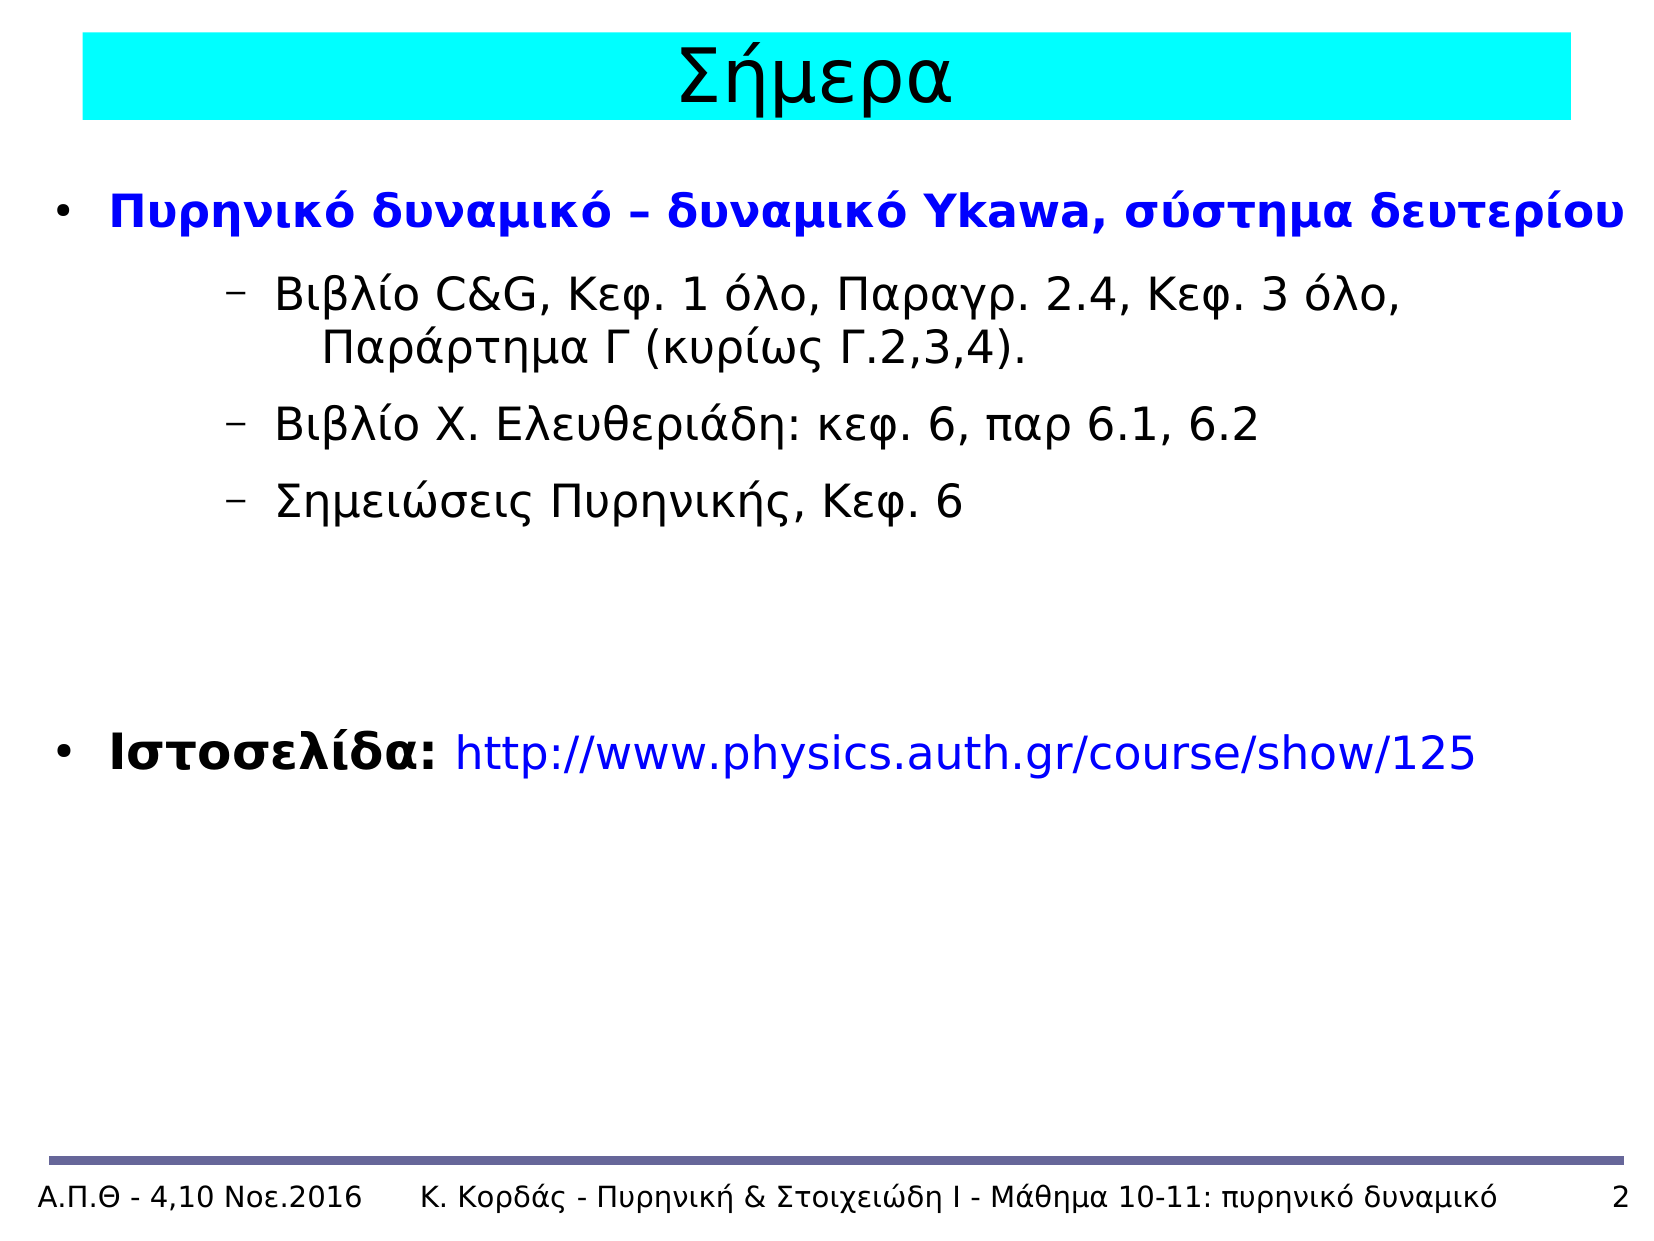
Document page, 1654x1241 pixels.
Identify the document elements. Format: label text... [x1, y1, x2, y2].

list Πυρηνικό δυναμικό – δυναμικό Ykawa, σύστημα δευτερίου Βιβλίο C&G, Κεφ. 1 όλο, Παραγρ. 2.4, Κεφ. 3 όλο, Παράρτημα Γ (κυρίως Γ.2,3,4). Βιβλίο Χ. Ελευθεριάδη: κεφ. 6, παρ 6.1, 6.2 Σημειώσεις Πυρηνικής, Κεφ. 6 Ιστοσελίδα: http://www.physics.auth.gr/course/show/125 [37, 185, 1631, 1148]
title Σήμερα [82, 32, 1571, 120]
